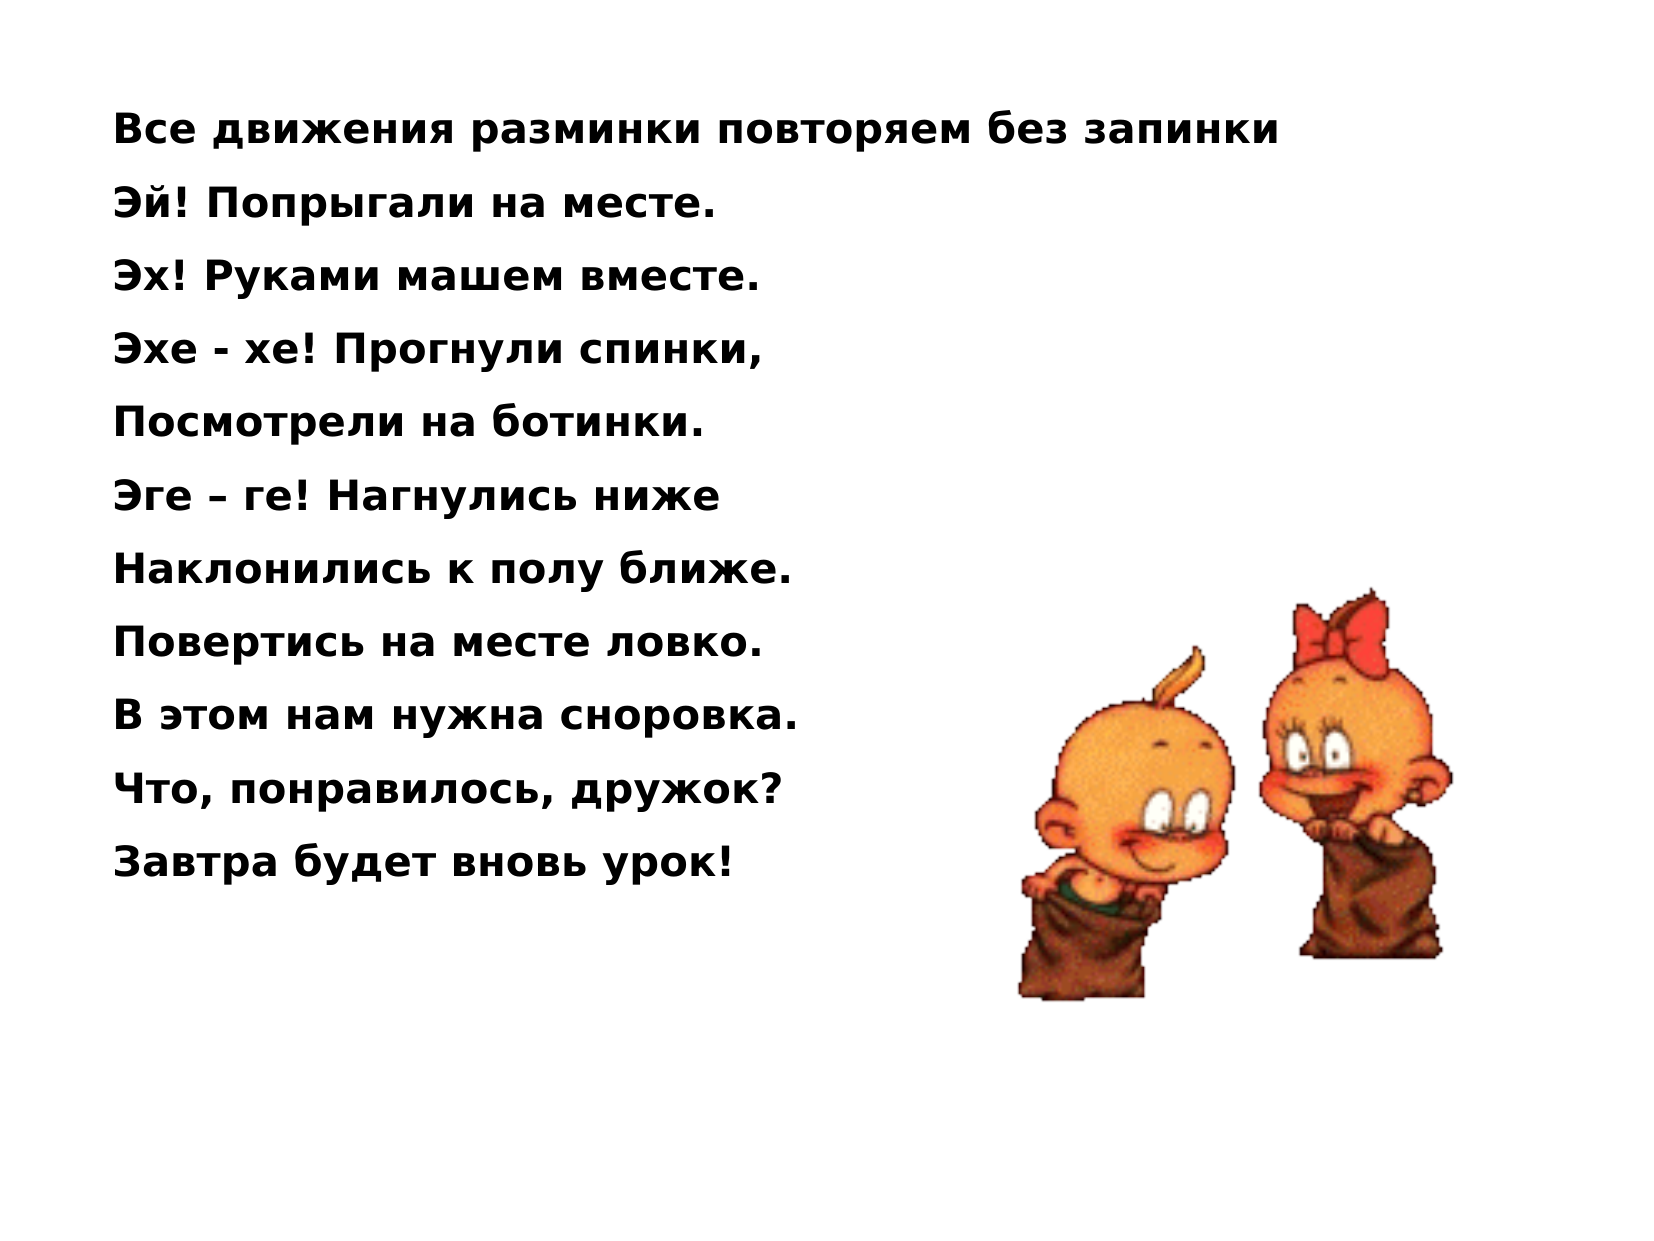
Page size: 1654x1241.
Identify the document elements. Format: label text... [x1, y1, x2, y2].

text_box Все движения разминки повторяем без запинки Эй! Попрыгали на месте. Эх! Руками машем вместе. Эхе - хе! Прогнули спинки, Посмотрели на ботинки. Эге – ге! Нагнулись ниже Наклонились к полу ближе. Повертись на месте ловко. В этом нам нужна сноровка. Что, понравилось, дружок? Завтра будет вновь урок! [97, 97, 1595, 1107]
